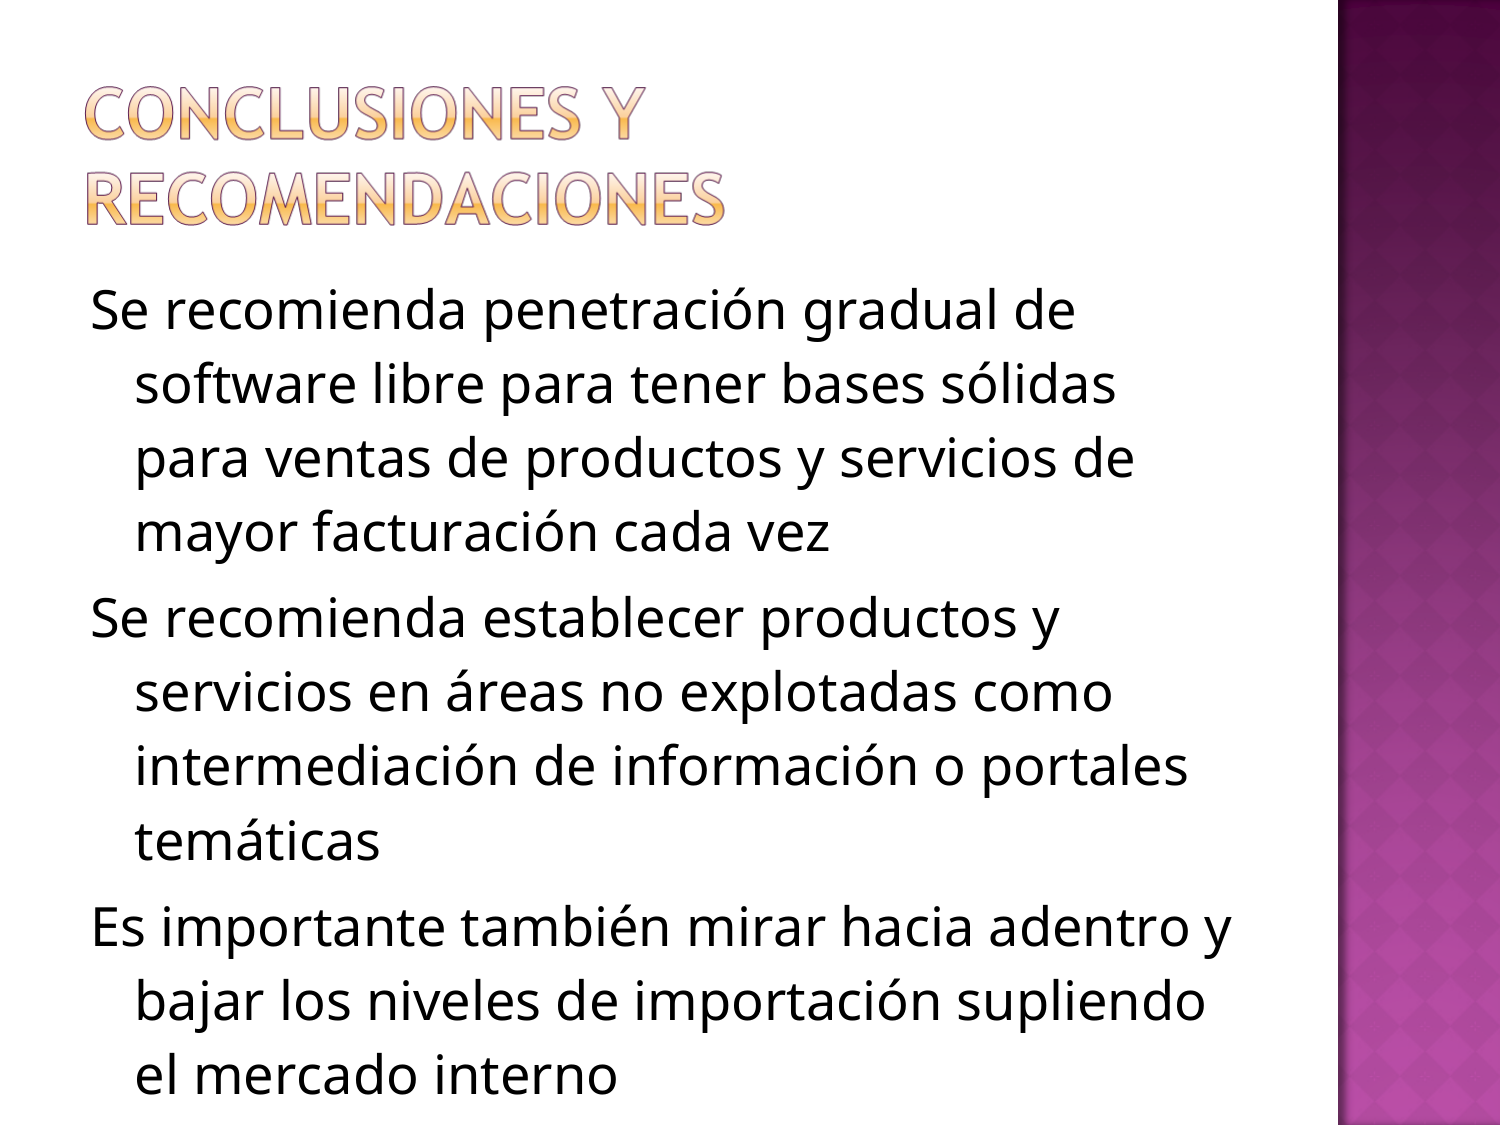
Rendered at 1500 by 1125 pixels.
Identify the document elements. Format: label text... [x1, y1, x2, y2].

list Se recomienda penetración gradual de software libre para tener bases sólidas para ventas de productos y servicios de mayor facturación cada vez Se recomienda establecer productos y servicios en áreas no explotadas como intermediación de información o portales temáticas Es importante también mirar hacia adentro y bajar los niveles de importación supliendo el mercado interno [75, 263, 1263, 1060]
text_box [40, 47, 1265, 241]
picture [1337, 0, 1500, 1125]
